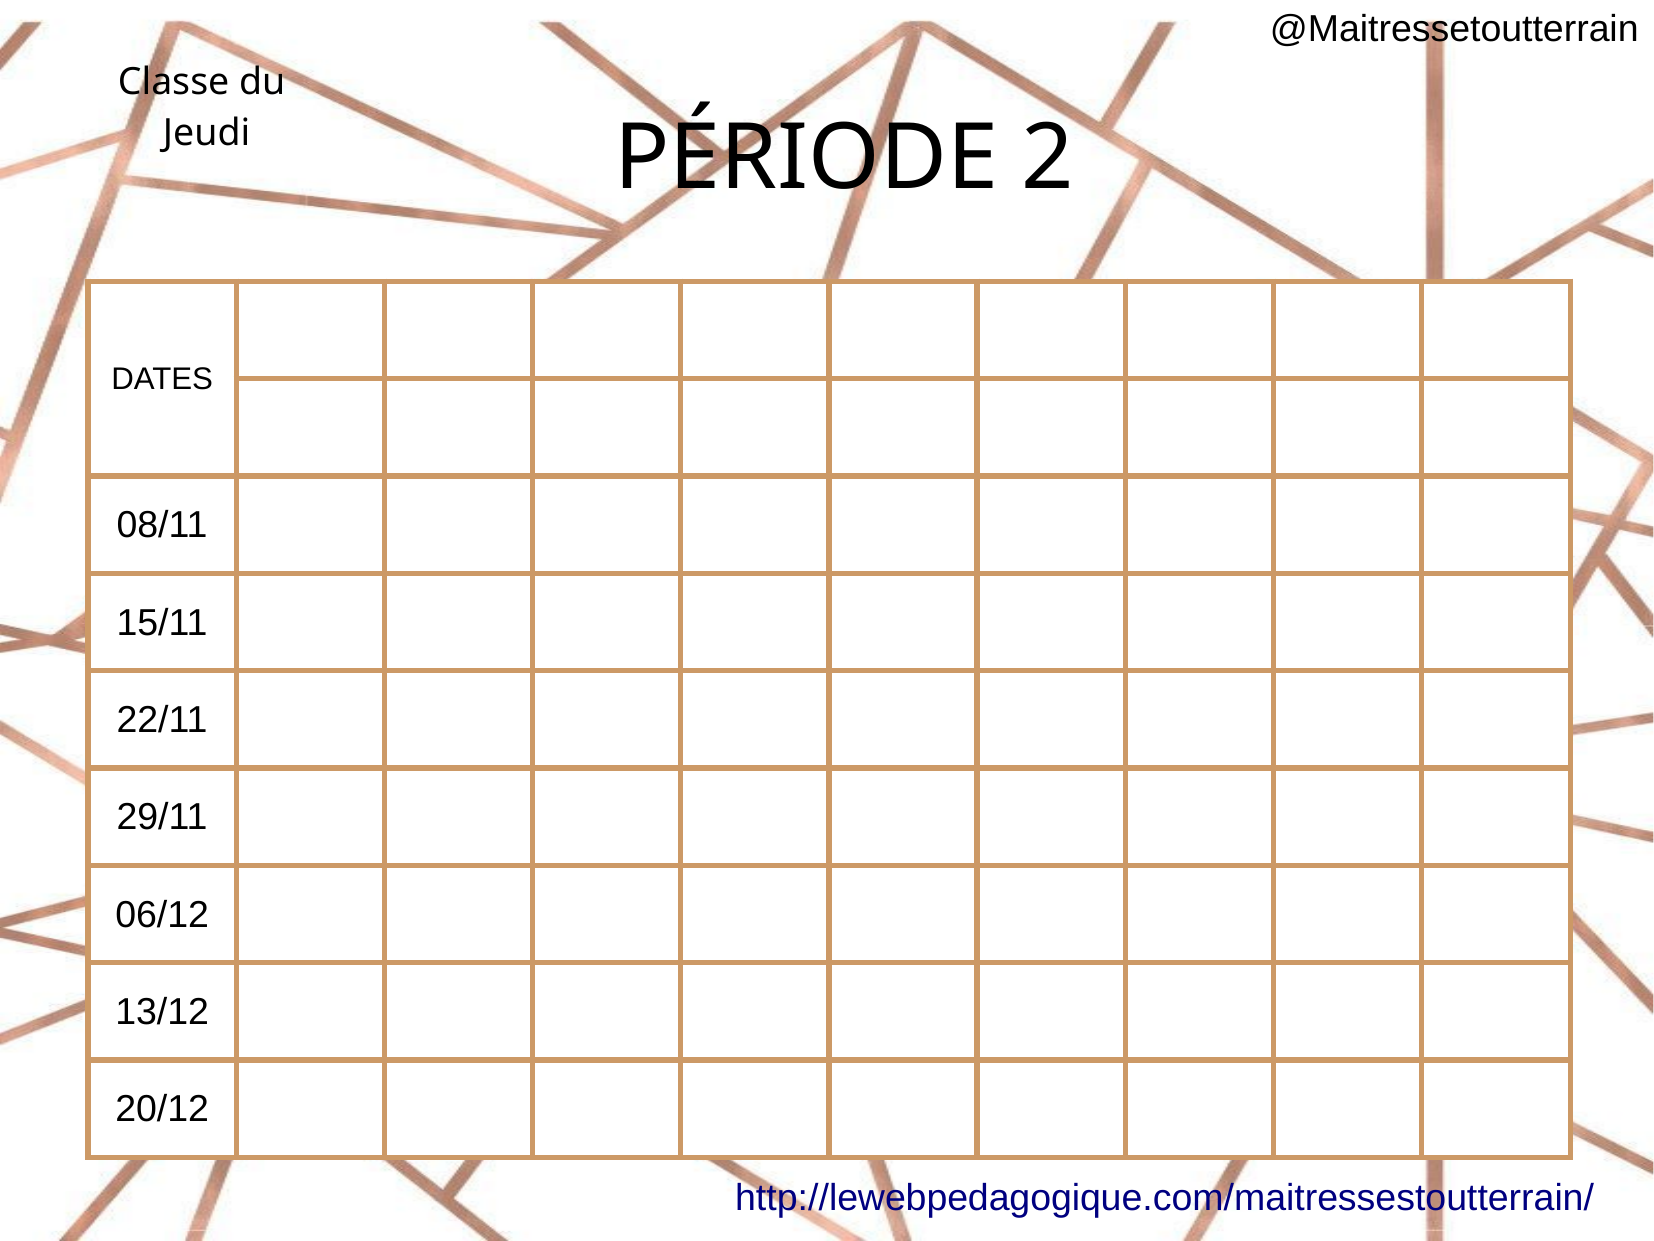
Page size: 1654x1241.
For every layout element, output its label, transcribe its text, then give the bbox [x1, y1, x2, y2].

table_cell [1424, 868, 1568, 960]
table_cell [683, 479, 826, 571]
table_cell 13/12 [91, 965, 234, 1057]
table_cell 06/12 [91, 868, 234, 960]
table_cell [239, 479, 382, 571]
table_cell [387, 771, 530, 863]
table_cell [1276, 1063, 1419, 1155]
table_cell [239, 576, 382, 668]
table_header [980, 284, 1123, 376]
table_cell [1424, 673, 1568, 765]
table_cell [683, 965, 826, 1057]
table_cell [832, 868, 974, 960]
table_cell [535, 771, 678, 863]
table_cell [1424, 771, 1568, 863]
table_cell 15/11 [91, 576, 234, 668]
table_cell [980, 965, 1123, 1057]
table_cell [1128, 673, 1271, 765]
table_cell [980, 1063, 1123, 1155]
text_box http://lewebpedagogique.com/maitressestoutterrain/ [720, 1169, 1630, 1241]
table_cell [832, 771, 974, 863]
table_cell [683, 771, 826, 863]
table_cell [387, 868, 530, 960]
table_cell [683, 576, 826, 668]
table_cell [535, 479, 678, 571]
table_cell [1424, 576, 1568, 668]
table_cell [1276, 673, 1419, 765]
table_cell [1128, 1063, 1271, 1155]
table_header [239, 284, 382, 376]
table_cell [1128, 381, 1271, 473]
table_cell [239, 673, 382, 765]
table_cell [535, 381, 678, 473]
table_header [832, 284, 974, 376]
table_cell [683, 868, 826, 960]
table_cell [1276, 479, 1419, 571]
text_box @Maitressetoutterrain [1181, 0, 1654, 57]
table_header [387, 284, 530, 376]
table_cell 20/12 [91, 1063, 234, 1155]
table_cell [1276, 965, 1419, 1057]
table_header [1276, 284, 1419, 376]
table_cell [387, 576, 530, 668]
table_cell [239, 965, 382, 1057]
picture [0, 0, 1654, 1241]
table_cell [980, 479, 1123, 571]
table_cell [1276, 771, 1419, 863]
table_cell [683, 673, 826, 765]
table_cell [1424, 381, 1568, 473]
table_cell [832, 381, 974, 473]
title PÉRIODE 2 [590, 49, 1099, 257]
table_cell [239, 771, 382, 863]
table_cell [683, 1063, 826, 1155]
text_box Classe du Jeudi [59, 47, 355, 157]
table_cell [239, 1063, 382, 1155]
table_header DATES [91, 284, 234, 473]
table_cell [832, 965, 974, 1057]
table_cell [980, 868, 1123, 960]
table_header [683, 284, 826, 376]
table_cell [832, 576, 974, 668]
table_cell [387, 1063, 530, 1155]
table_cell [1276, 868, 1419, 960]
table_cell [387, 479, 530, 571]
table_header [535, 284, 678, 376]
table_cell [1128, 771, 1271, 863]
table_cell [387, 965, 530, 1057]
table_cell [980, 381, 1123, 473]
table_cell [1128, 965, 1271, 1057]
table_header [1424, 284, 1568, 376]
table_cell [980, 576, 1123, 668]
table_cell 22/11 [91, 673, 234, 765]
table_cell [1424, 479, 1568, 571]
table_cell [1424, 965, 1568, 1057]
table_cell [239, 868, 382, 960]
table_cell [535, 673, 678, 765]
table_cell [535, 868, 678, 960]
table_cell [1276, 381, 1419, 473]
table_cell [832, 479, 974, 571]
table_cell [1128, 576, 1271, 668]
table_cell 08/11 [91, 479, 234, 571]
table_cell [535, 965, 678, 1057]
table_cell [683, 381, 826, 473]
table_cell [535, 576, 678, 668]
table_cell [1128, 868, 1271, 960]
table_cell [980, 771, 1123, 863]
table_cell [1424, 1063, 1568, 1155]
table_cell [980, 673, 1123, 765]
table_cell [387, 673, 530, 765]
table_cell [1276, 576, 1419, 668]
table_cell [535, 1063, 678, 1155]
table_cell [832, 1063, 974, 1155]
table_cell 29/11 [91, 771, 234, 863]
table_header [1128, 284, 1271, 376]
table_cell [1128, 479, 1271, 571]
table_cell [832, 673, 974, 765]
table_cell [239, 381, 382, 473]
table_cell [387, 381, 530, 473]
